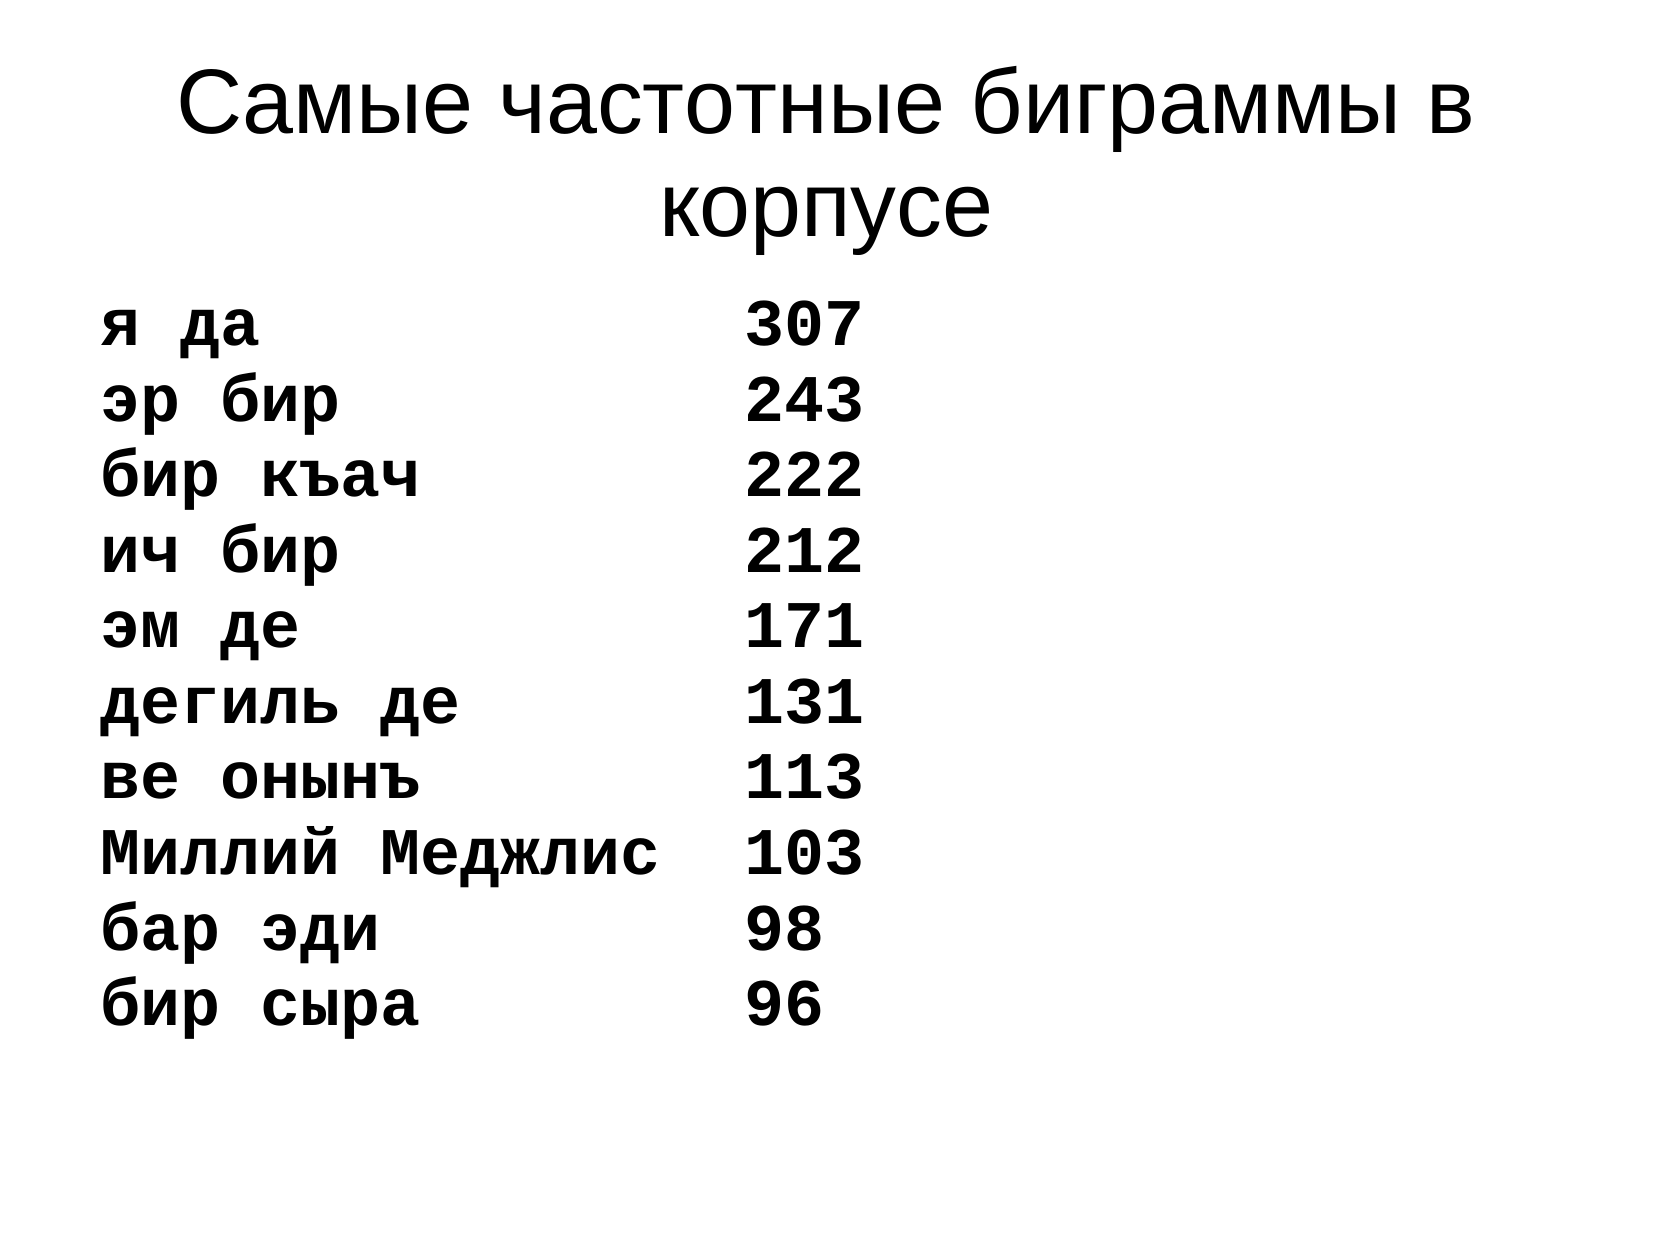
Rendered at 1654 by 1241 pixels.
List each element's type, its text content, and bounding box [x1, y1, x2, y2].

list я да 307 эр бир 243 бир къач 222 ич бир 212 эм де 171 дегиль де 131 ве онынъ 113 Миллий Меджлис 103 бар эди 98 бир сыра 96 [82, 290, 1571, 1122]
title Самые частотные биграммы в корпусе [82, 49, 1571, 257]
